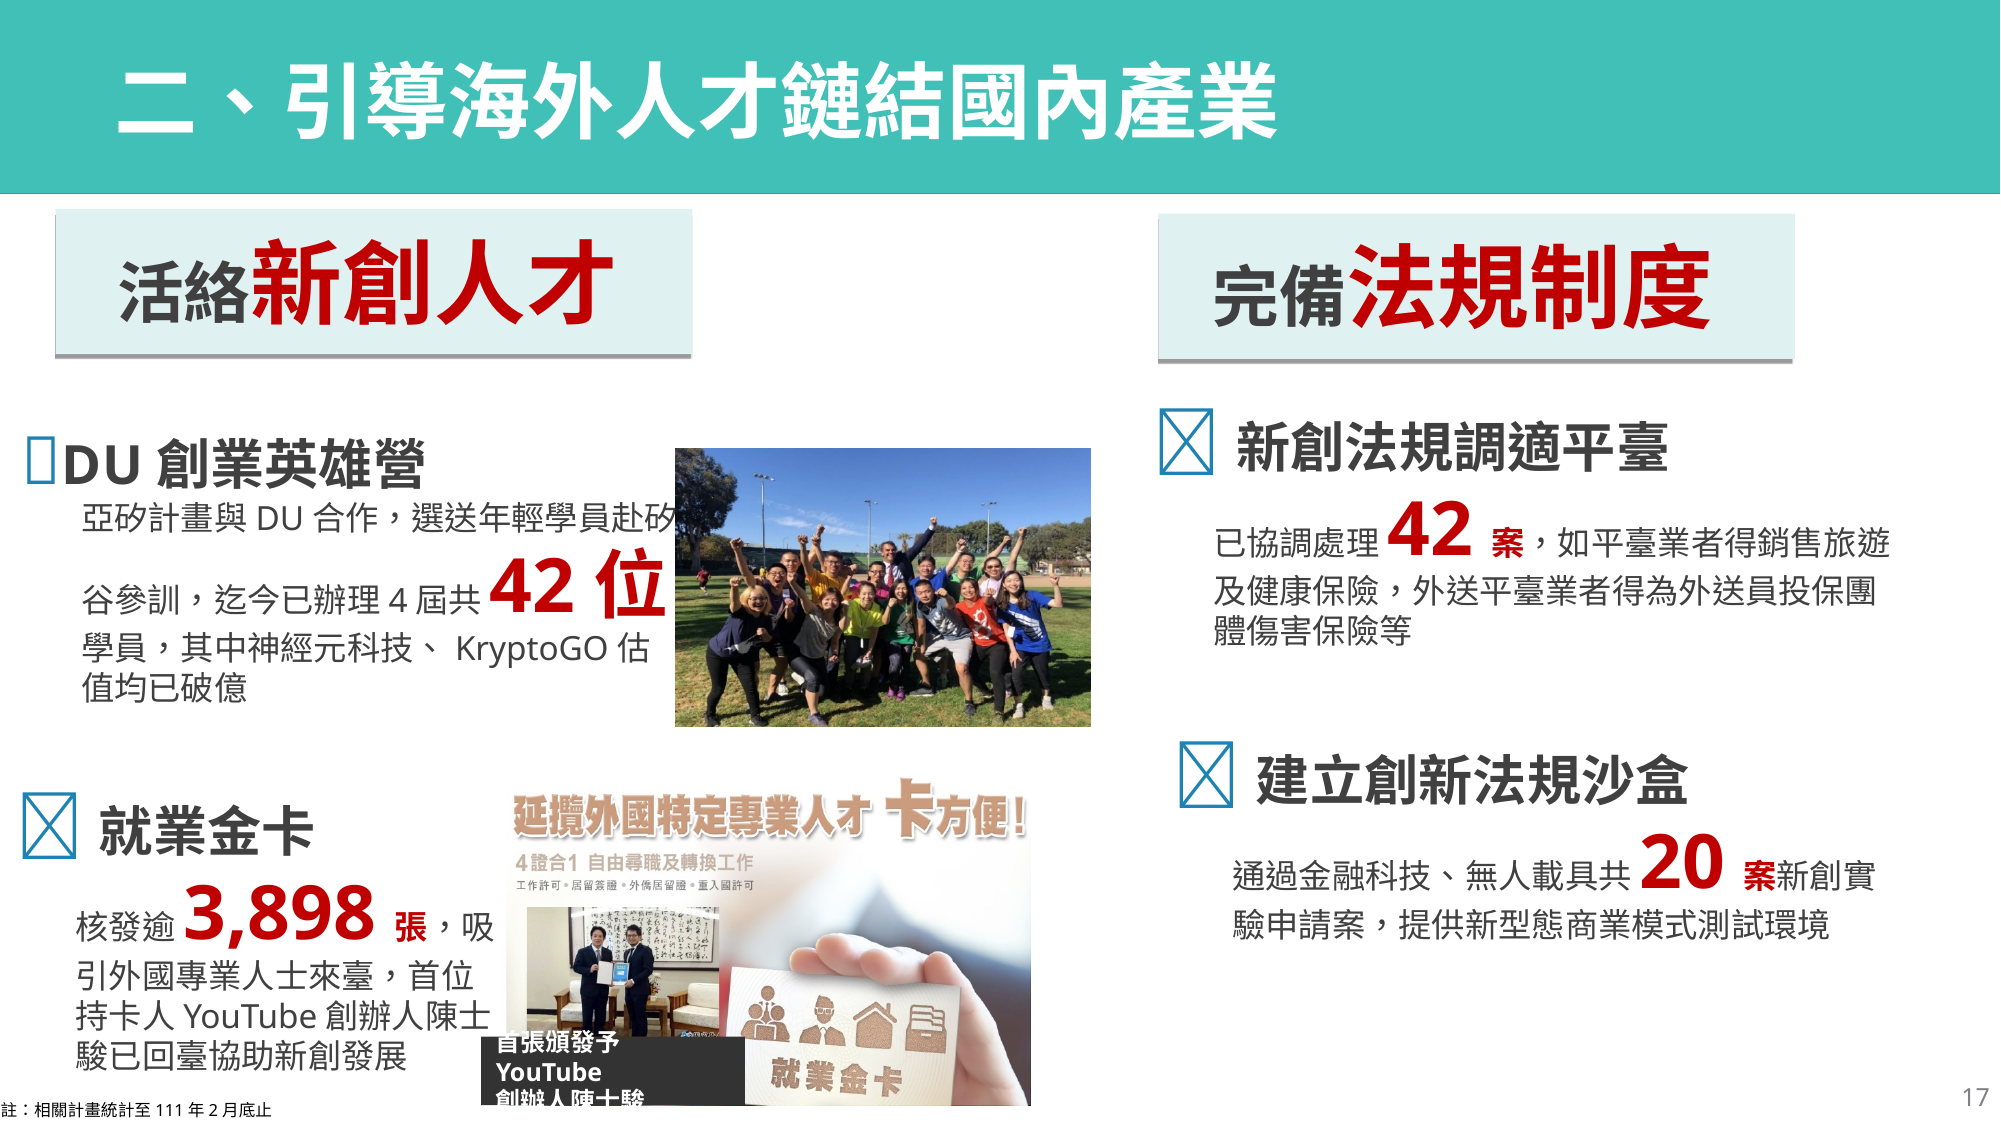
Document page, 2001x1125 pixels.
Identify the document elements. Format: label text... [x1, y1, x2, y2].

slide_number <編號> [1744, 1074, 2000, 1120]
text_box [1158, 213, 1795, 359]
text_box 活絡新創人才 [99, 218, 636, 343]
text_box 就業金卡 核發逾3,898張，吸引外國專業人士來臺，首位持卡人YouTube創辦人陳士駿已回臺協助新創發展 [1, 777, 506, 1083]
text_box 註：相關計畫統計至111年2月底止 [0, 1091, 288, 1125]
text_box [55, 208, 693, 355]
text_box 首張頒發予YouTube 創辦人陳士駿 [481, 1036, 745, 1106]
text_box 新創法規調適平臺 已協調處理42案，如平臺業者得銷售旅遊及健康保險，外送平臺業者得為外送員投保團體傷害保險等 [1139, 393, 1909, 658]
text_box [506, 777, 1031, 1106]
text_box 建立創新法規沙盒 通過金融科技、無人載具共20案新創實驗申請案，提供新型態商業模式測試環境 [1158, 726, 1917, 952]
picture [526, 907, 720, 1036]
text_box 完備法規制度 [1195, 222, 1731, 348]
text_box DU創業英雄營 亞矽計畫與DU合作，選送年輕學員赴矽谷參訓，迄今已辦理4屆共42位學員，其中神經元科技、KryptoGO估值均已破億 [7, 410, 694, 755]
title 二、引導海外人才鏈結國內產業 [99, 25, 1900, 175]
picture [675, 448, 1091, 727]
